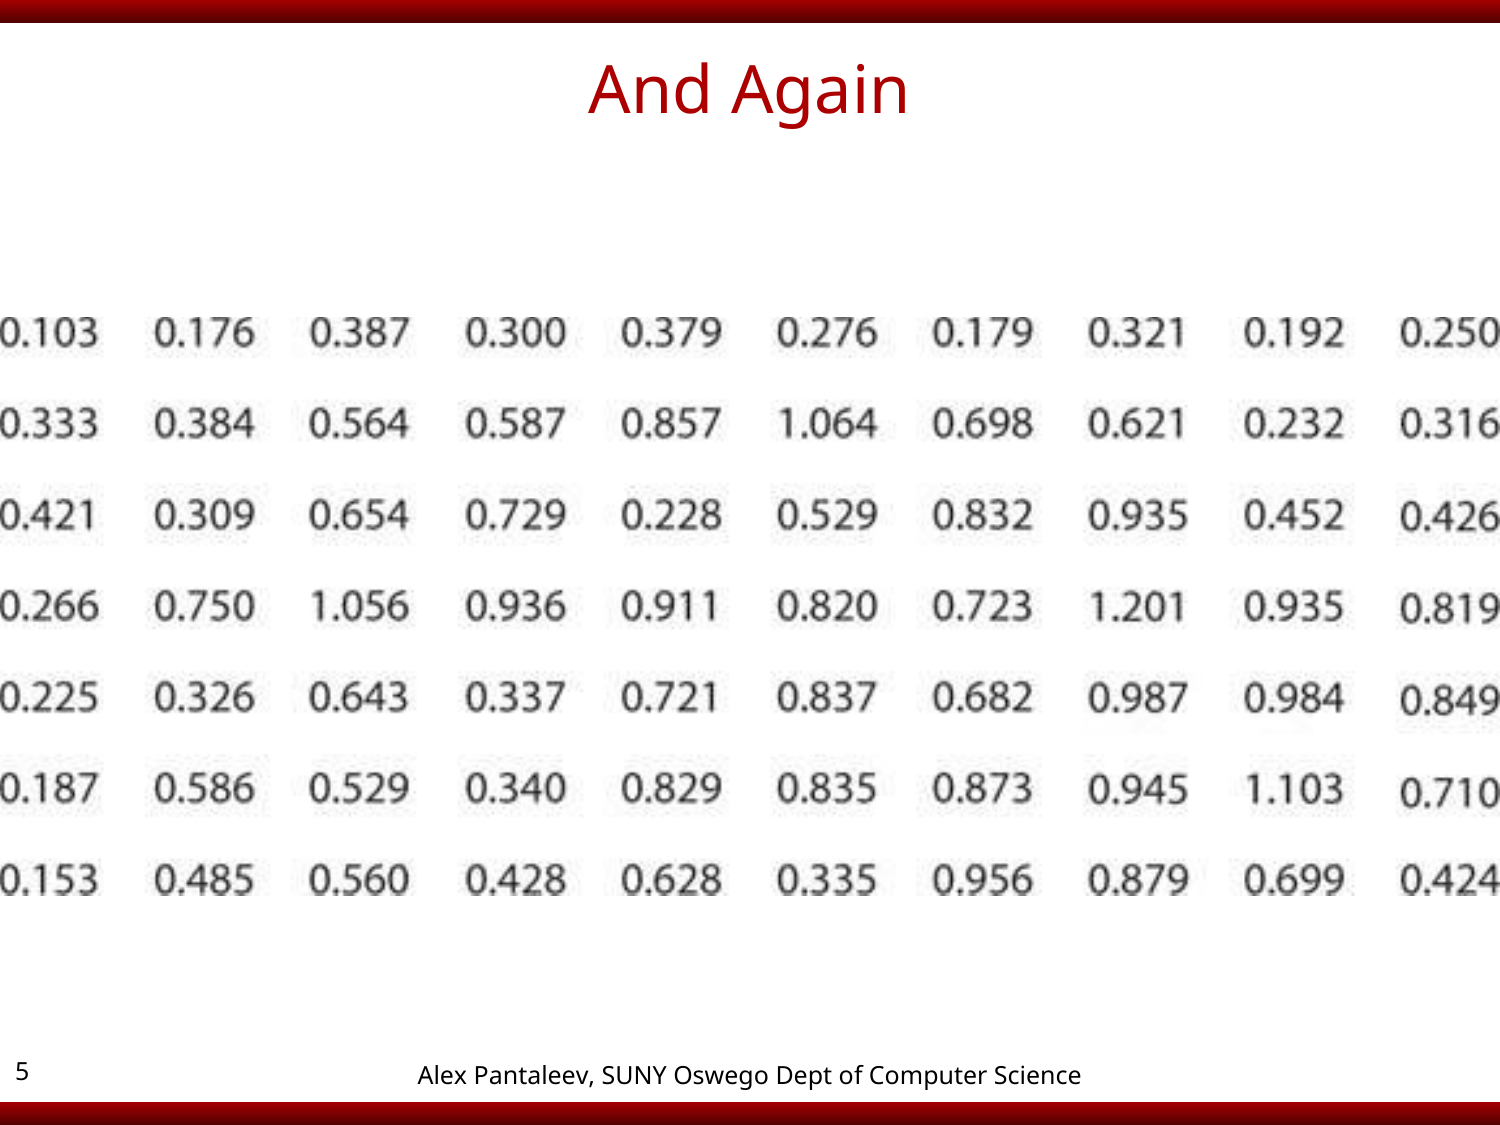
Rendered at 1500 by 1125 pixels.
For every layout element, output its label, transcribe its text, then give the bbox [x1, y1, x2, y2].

picture [0, 317, 1500, 896]
title And Again [0, 32, 1500, 143]
